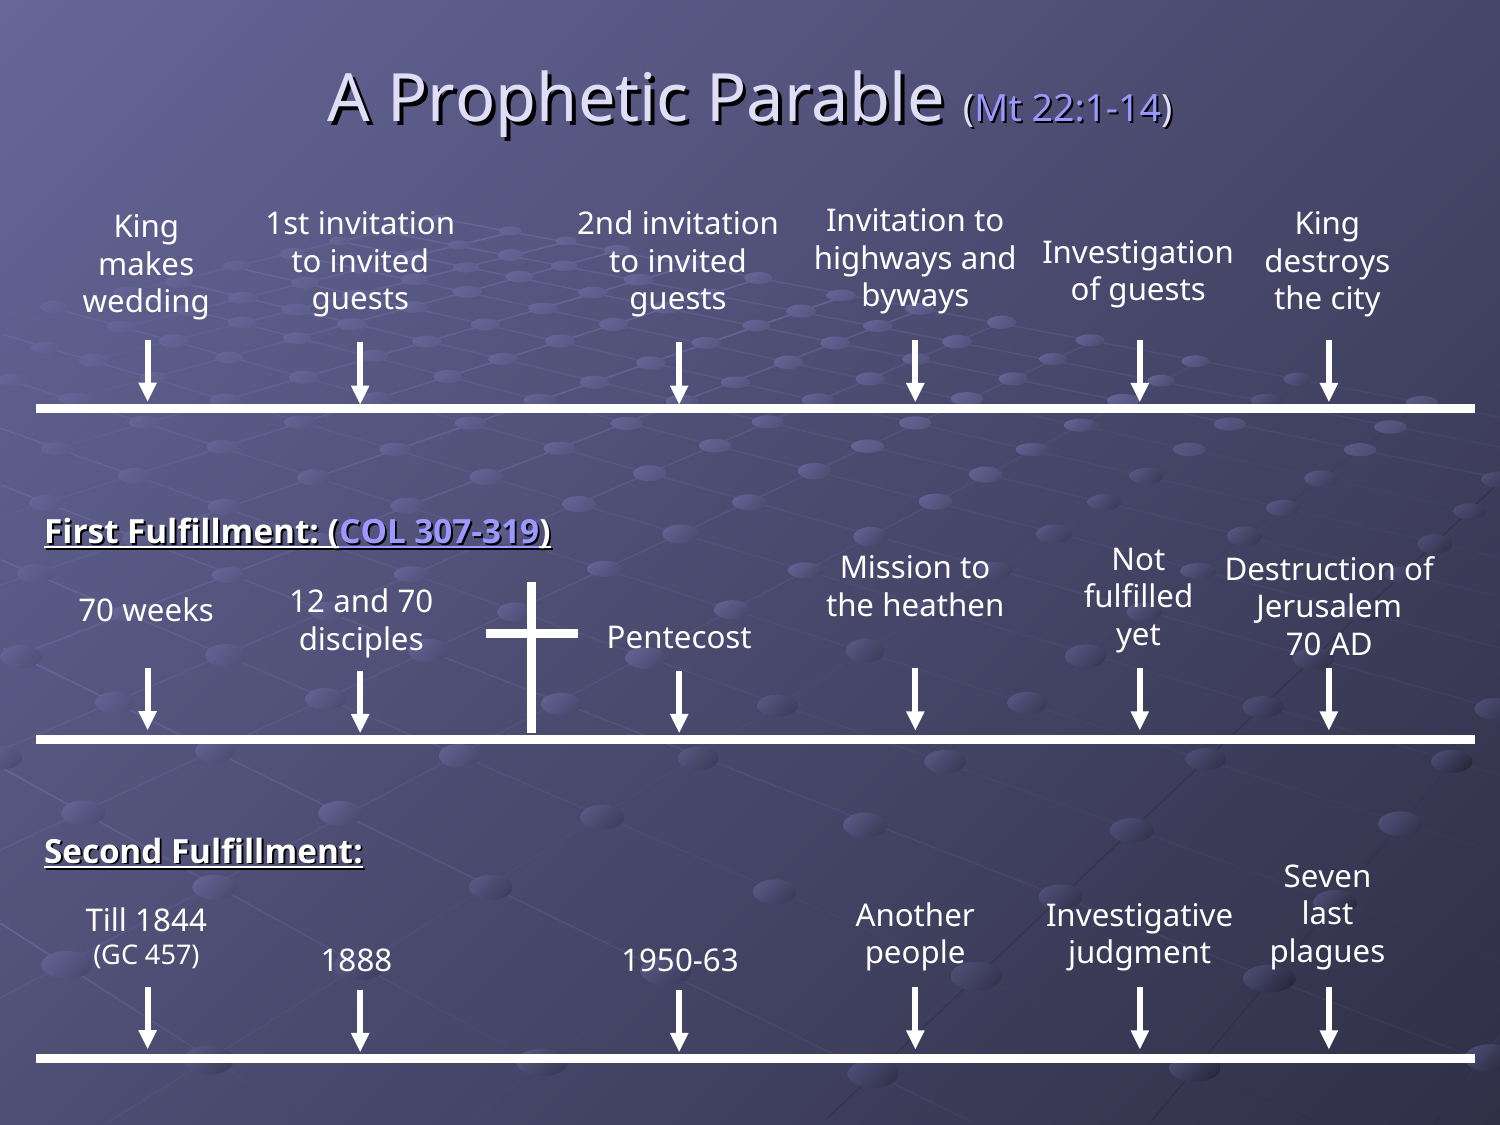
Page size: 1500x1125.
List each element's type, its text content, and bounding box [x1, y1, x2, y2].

text_box Pentecost [584, 609, 774, 663]
text_box 1888 [268, 932, 446, 986]
text_box Investigative judgment [1021, 887, 1258, 978]
text_box 1950-63 [591, 932, 769, 986]
text_box 2nd invitation to invited guests [554, 196, 803, 324]
text_box Not fulfilled yet [1049, 531, 1228, 660]
text_box Seven last plagues [1238, 848, 1417, 977]
text_box 12 and 70 disciples [261, 574, 462, 665]
text_box Mission to the heathen [808, 540, 1022, 631]
text_box Destruction of Jerusalem 70 AD [1184, 541, 1474, 670]
text_box King destroys the city [1238, 196, 1417, 324]
text_box Till 1844 (GC 457) [57, 892, 236, 978]
text_box 70 weeks [57, 582, 235, 636]
text_box 1st invitation to invited guests [242, 196, 479, 324]
text_box Another people [797, 887, 1021, 978]
title A Prophetic Parable (Mt 22:1-14) [75, 30, 1426, 159]
text_box First Fulfillment: (COL 307-319) [29, 502, 715, 558]
text_box Second Fulfillment: [29, 822, 443, 878]
text_box Invitation to highways and byways [797, 193, 1034, 321]
text_box King makes wedding [57, 198, 235, 327]
text_box Investigation of guests [1021, 224, 1256, 315]
